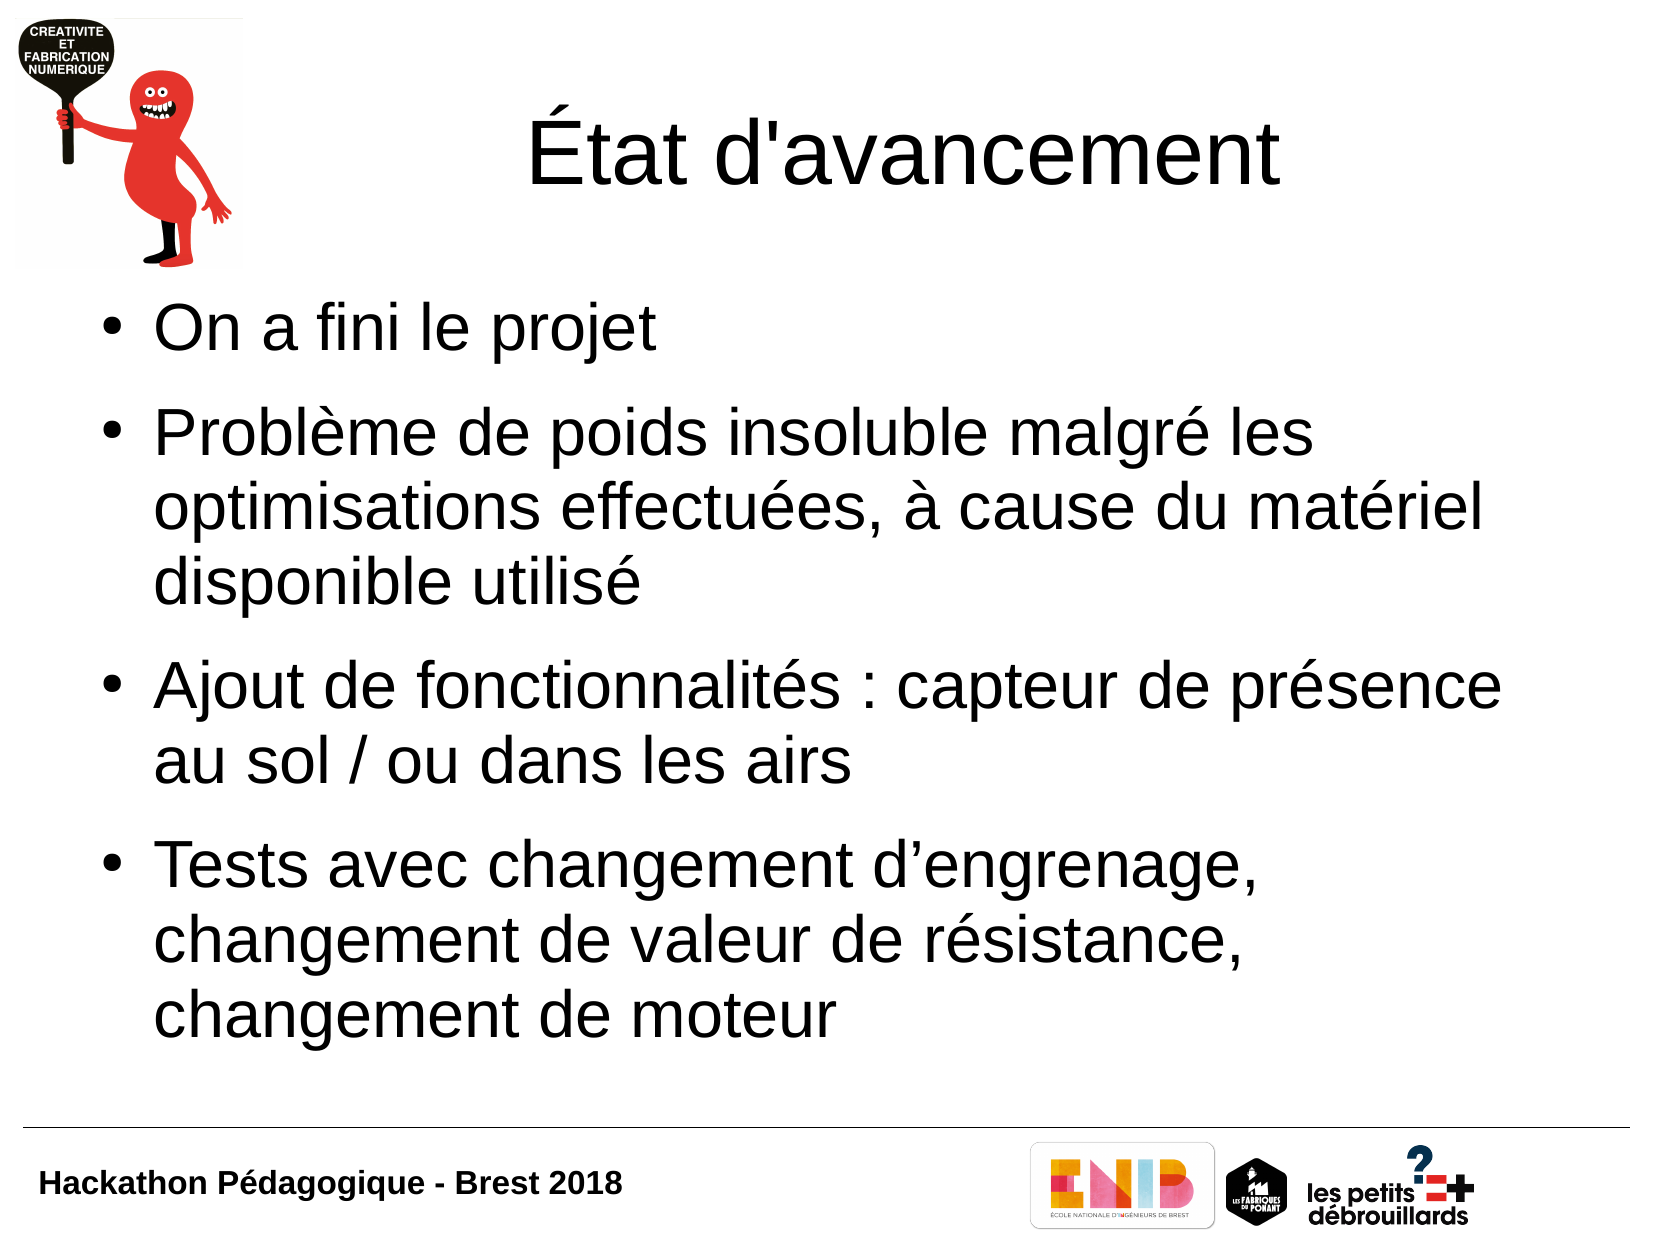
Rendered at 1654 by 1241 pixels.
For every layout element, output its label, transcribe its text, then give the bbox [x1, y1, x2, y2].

picture [15, 18, 243, 269]
list On a fini le projet Problème de poids insoluble malgré les optimisations effectuées, à cause du matériel disponible utilisé Ajout de fonctionnalités : capteur de présence au sol / ou dans les airs Tests avec changement d’engrenage, changement de valeur de résistance, changement de moteur [82, 290, 1571, 1241]
text_box Hackathon Pédagogique - Brest 2018 [23, 1157, 82, 1210]
title État d'avancement [236, 49, 1571, 257]
picture [1015, 1127, 1229, 1241]
picture [1308, 1145, 1474, 1225]
